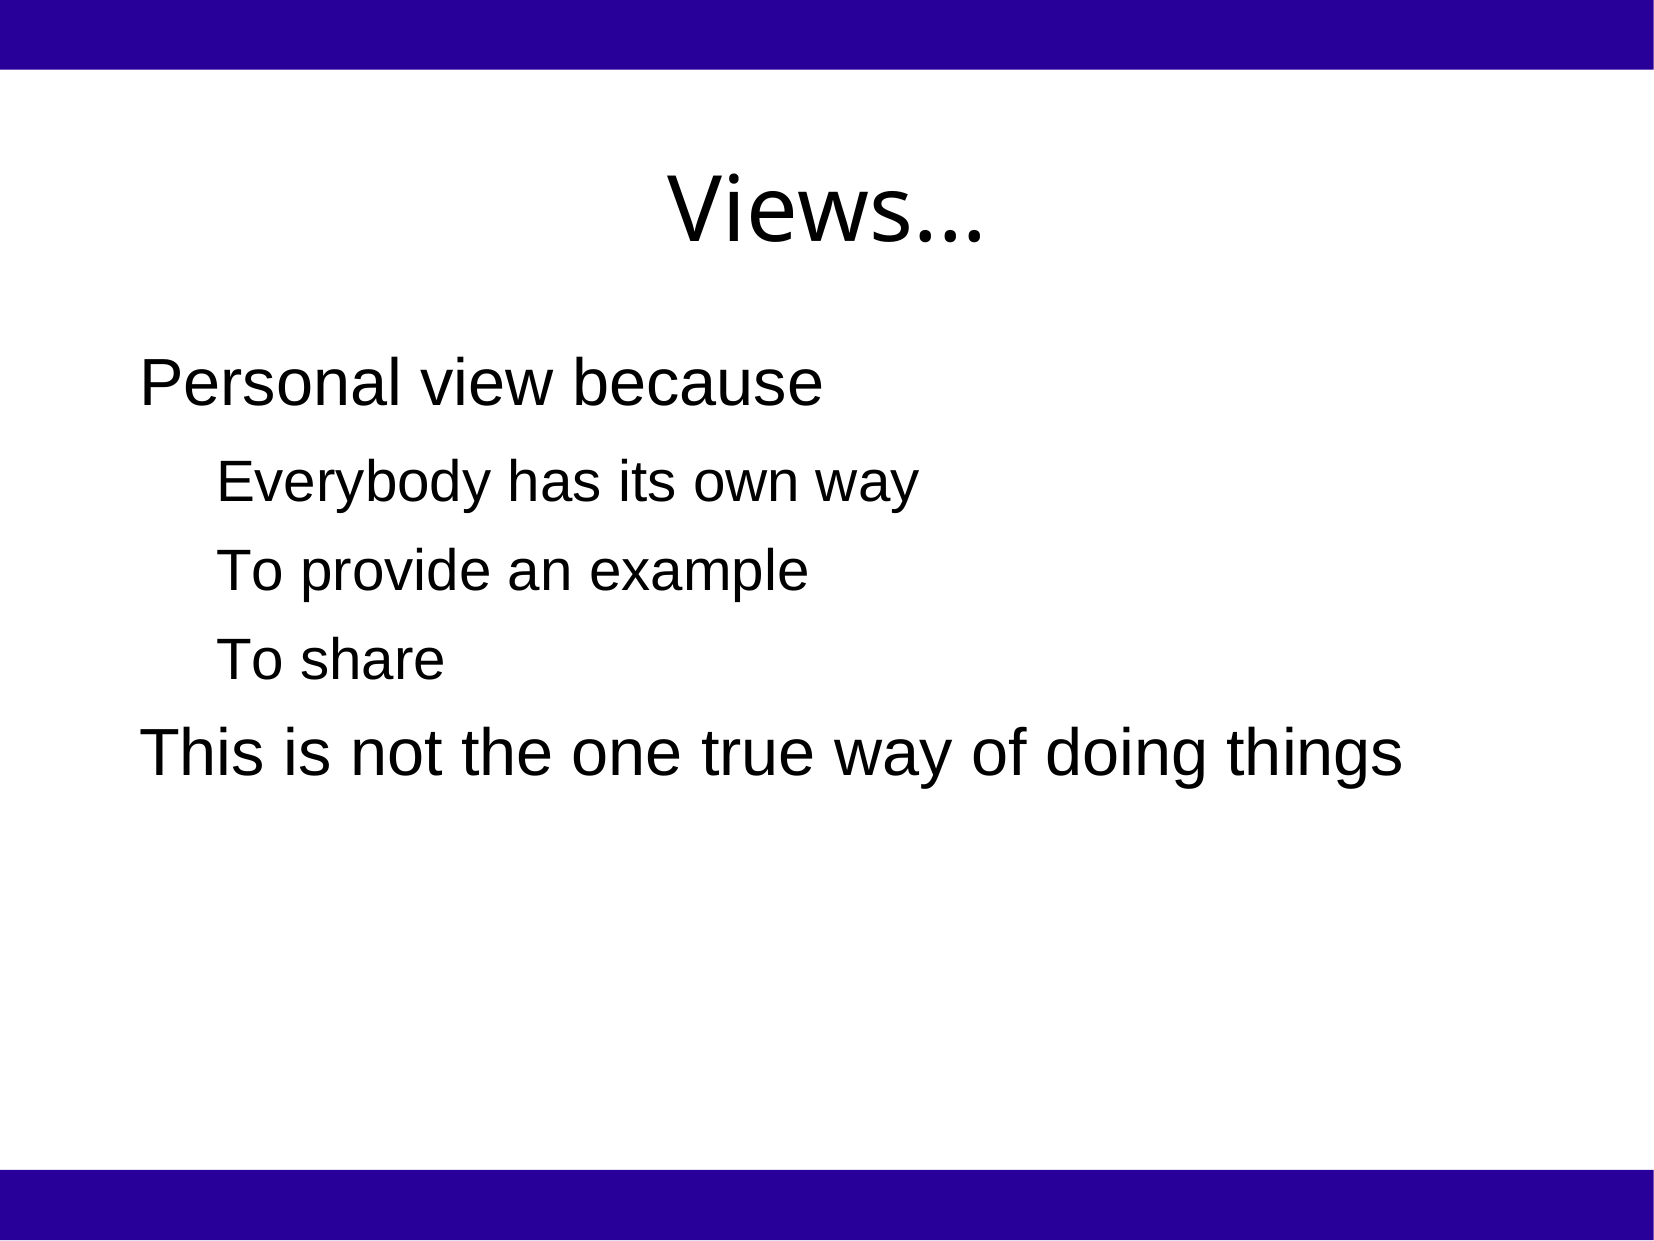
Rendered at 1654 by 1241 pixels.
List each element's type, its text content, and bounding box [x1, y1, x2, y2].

list Personal view because Everybody has its own way To provide an example To share This is not the one true way of doing things [121, 344, 1534, 1127]
title Views... [121, 102, 1534, 311]
